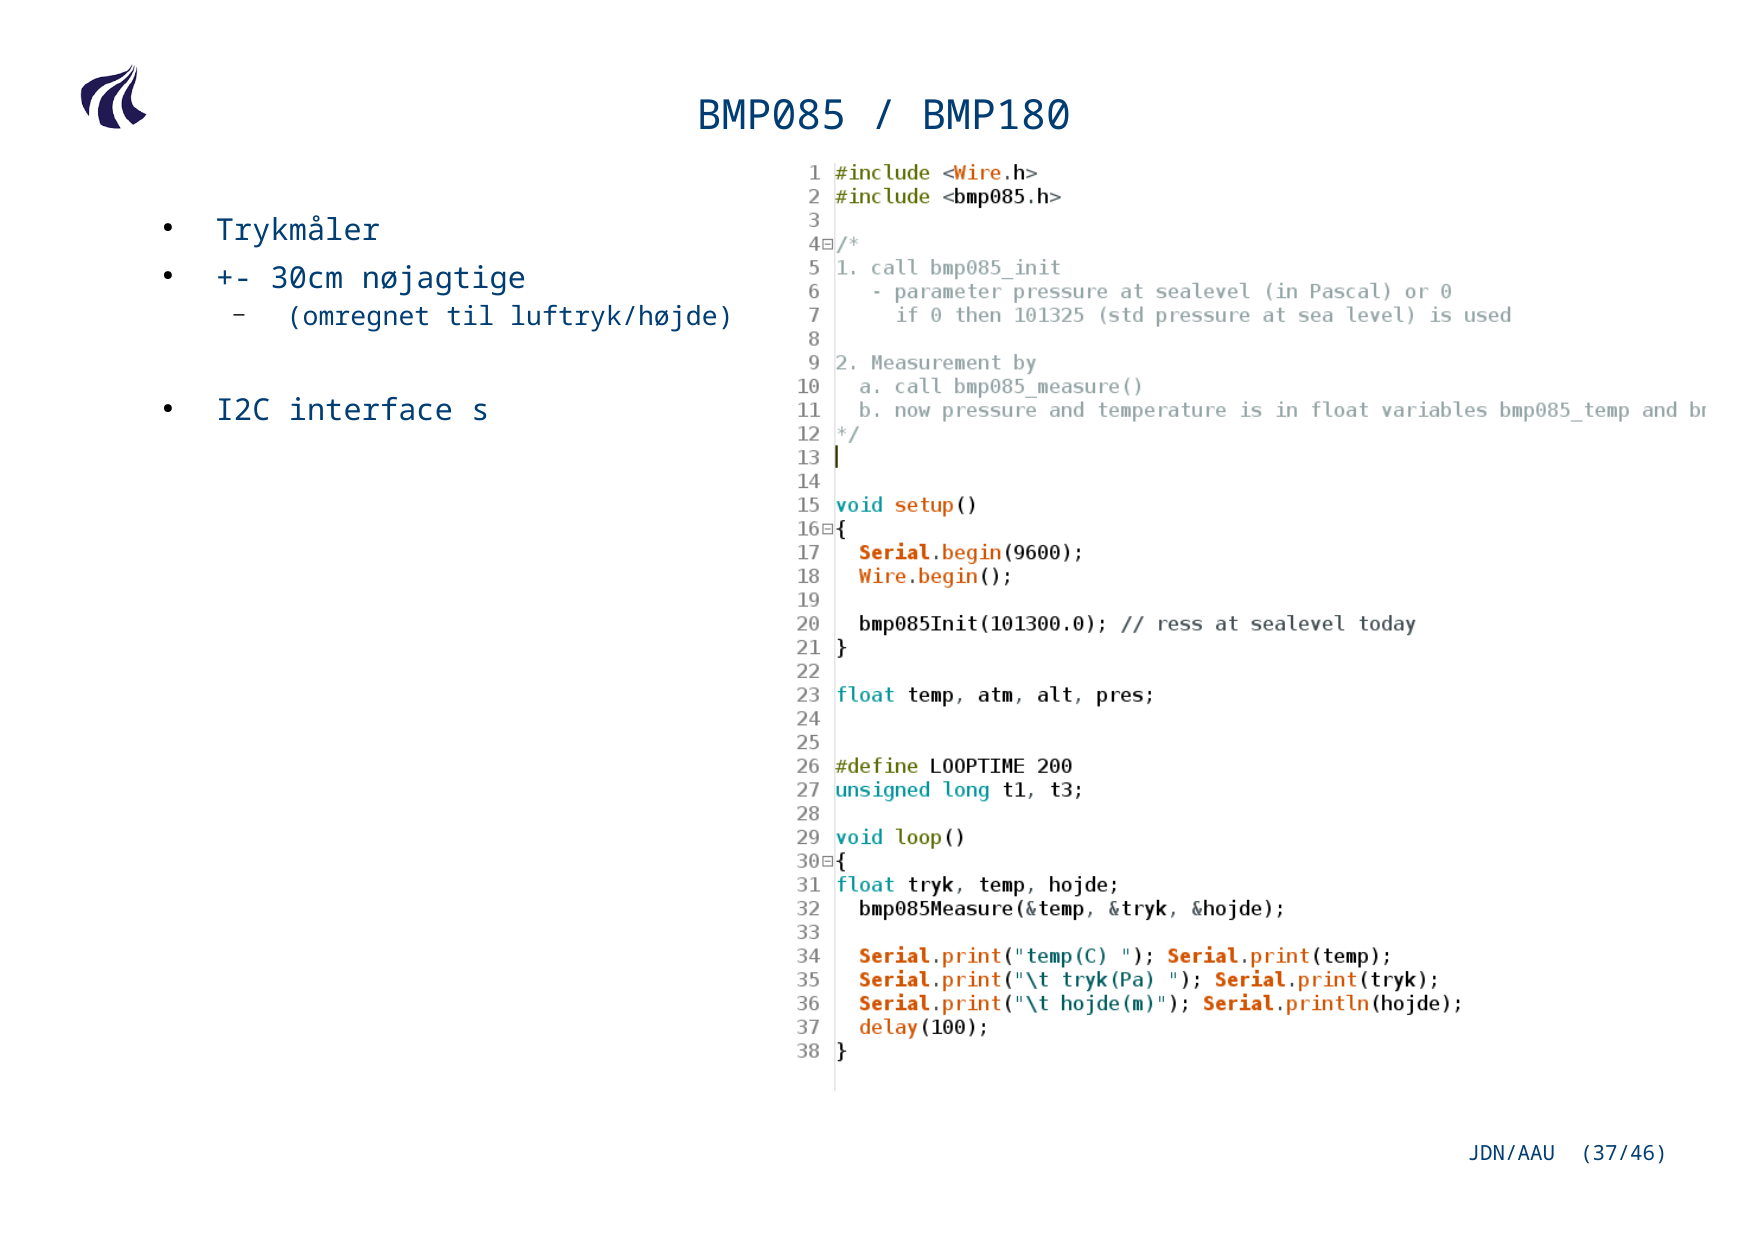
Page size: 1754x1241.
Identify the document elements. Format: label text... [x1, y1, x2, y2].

title BMP085 / BMP180 [148, 72, 1621, 155]
picture [794, 163, 1706, 1092]
picture [76, 60, 151, 131]
list Trykmåler +- 30cm nøjagtige (omregnet til luftryk/højde) I2C interface s [144, 208, 794, 1064]
